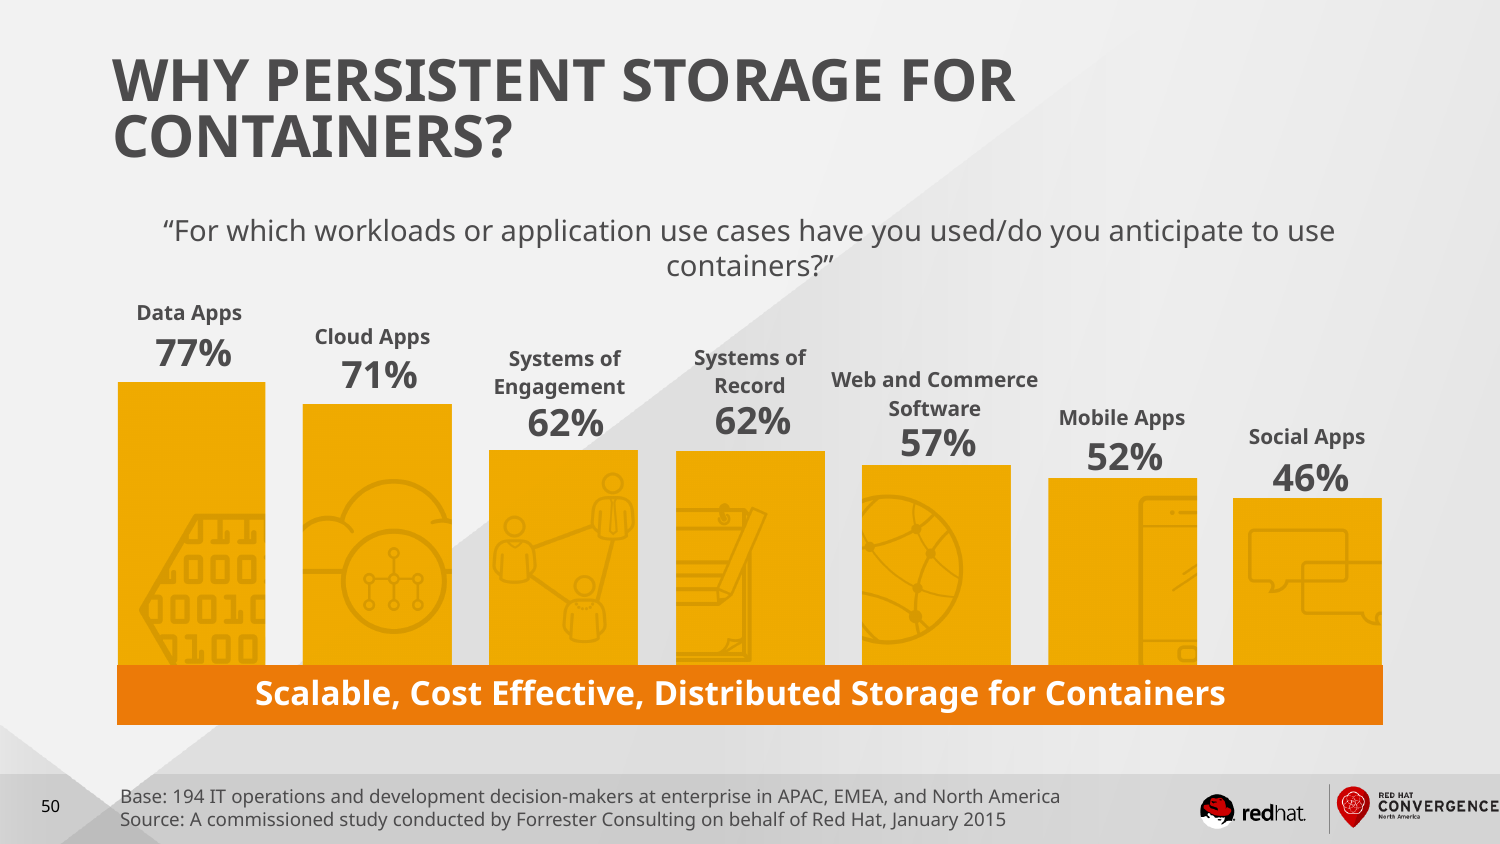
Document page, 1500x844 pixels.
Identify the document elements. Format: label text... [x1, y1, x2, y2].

text_box Social Apps [1227, 416, 1387, 451]
title WHY PERSISTENT STORAGE FOR CONTAINERS? [112, 0, 1388, 169]
text_box Cloud Apps [292, 316, 453, 351]
slide_number <number> [0, 786, 75, 832]
text_box 52% [1045, 425, 1205, 492]
text_box 57% [858, 411, 1019, 478]
text_box Base: 194 IT operations and development decision-makers at enterprise in APAC, EMEA, and North America Source: A commissioned study conducted by Forrester Consulting on behalf of Red Hat, January 2015 [112, 777, 1122, 831]
text_box 46% [1231, 445, 1391, 513]
text_box 71% [299, 343, 460, 411]
picture [0, 0, 1500, 844]
text_box 62% [673, 389, 833, 457]
text_box Systems of Engagement [479, 334, 640, 393]
text_box 62% [486, 391, 646, 446]
text_box Scalable, Cost Effective, Distributed Storage for Containers [108, 665, 1374, 724]
text_box Mobile Apps [1042, 396, 1202, 431]
text_box Systems of Record [670, 333, 830, 392]
text_box “For which workloads or application use cases have you used/do you anticipate to use containers?” [87, 204, 1413, 259]
text_box Web and Commerce Software [814, 355, 1056, 415]
text_box 77% [114, 321, 274, 388]
text_box Data Apps [109, 292, 269, 327]
